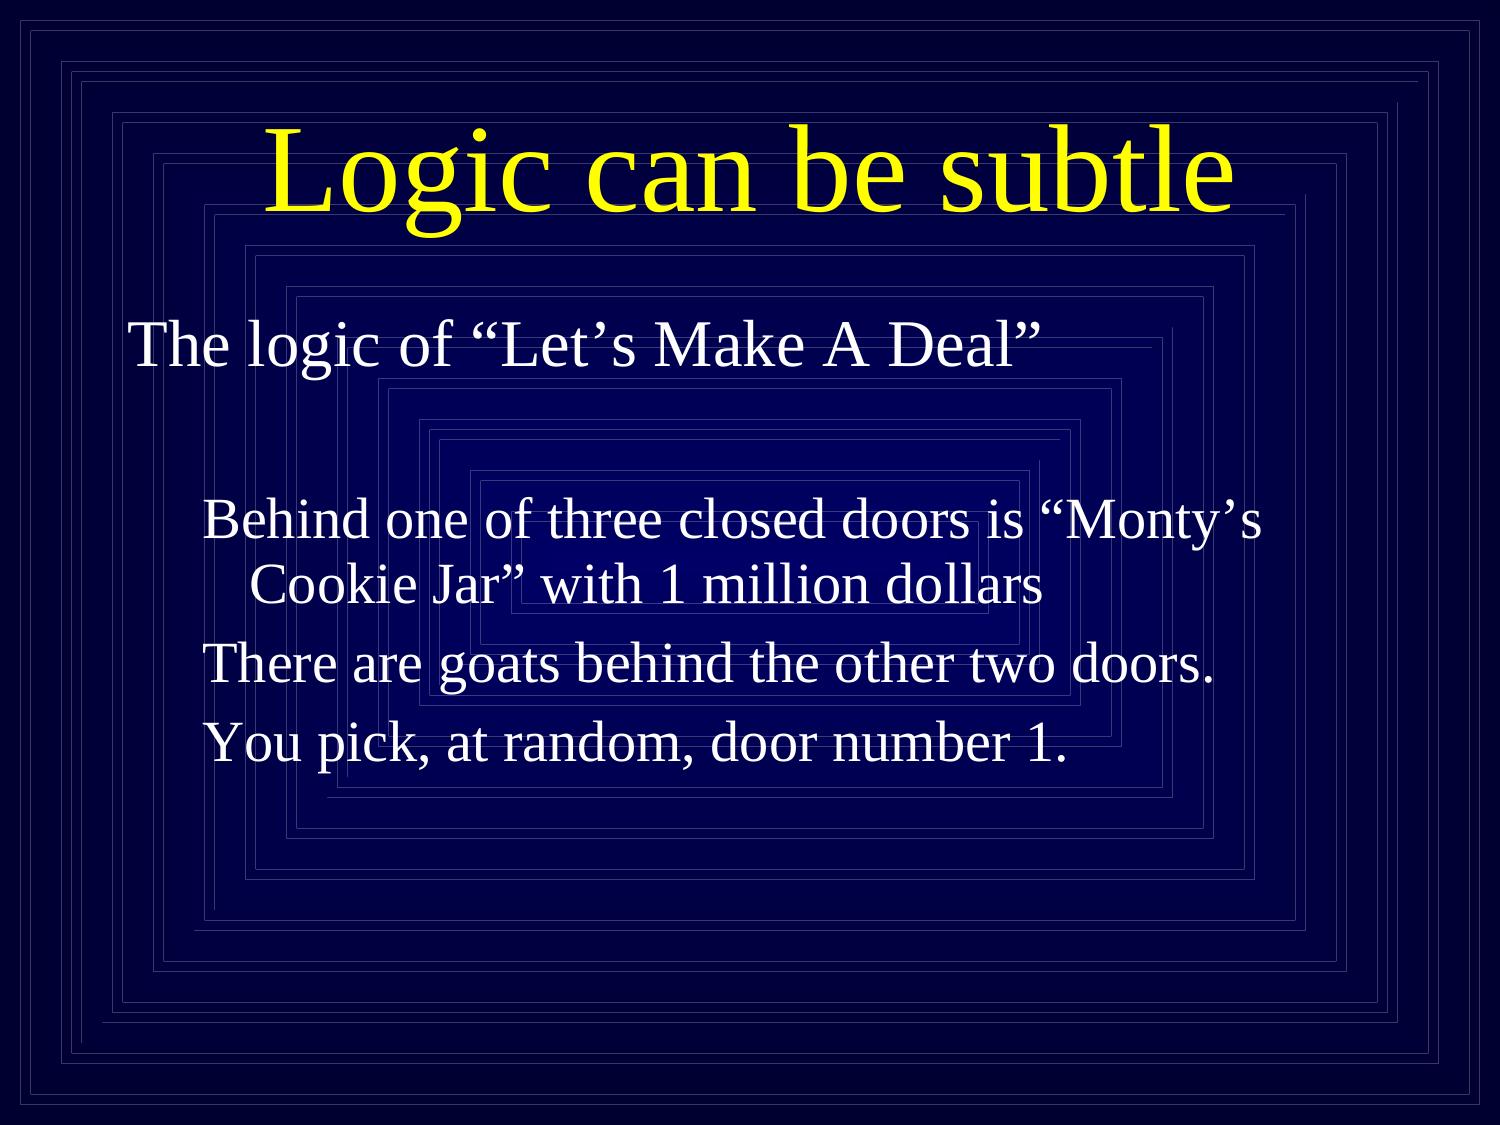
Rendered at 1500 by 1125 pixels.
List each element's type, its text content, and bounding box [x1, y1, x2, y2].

title Logic can be subtle [112, 86, 1388, 252]
list The logic of “Let’s Make A Deal” Behind one of three closed doors is “Monty’s Cookie Jar” with 1 million dollars There are goats behind the other two doors. You pick, at random, door number 1. [112, 299, 1388, 1013]
